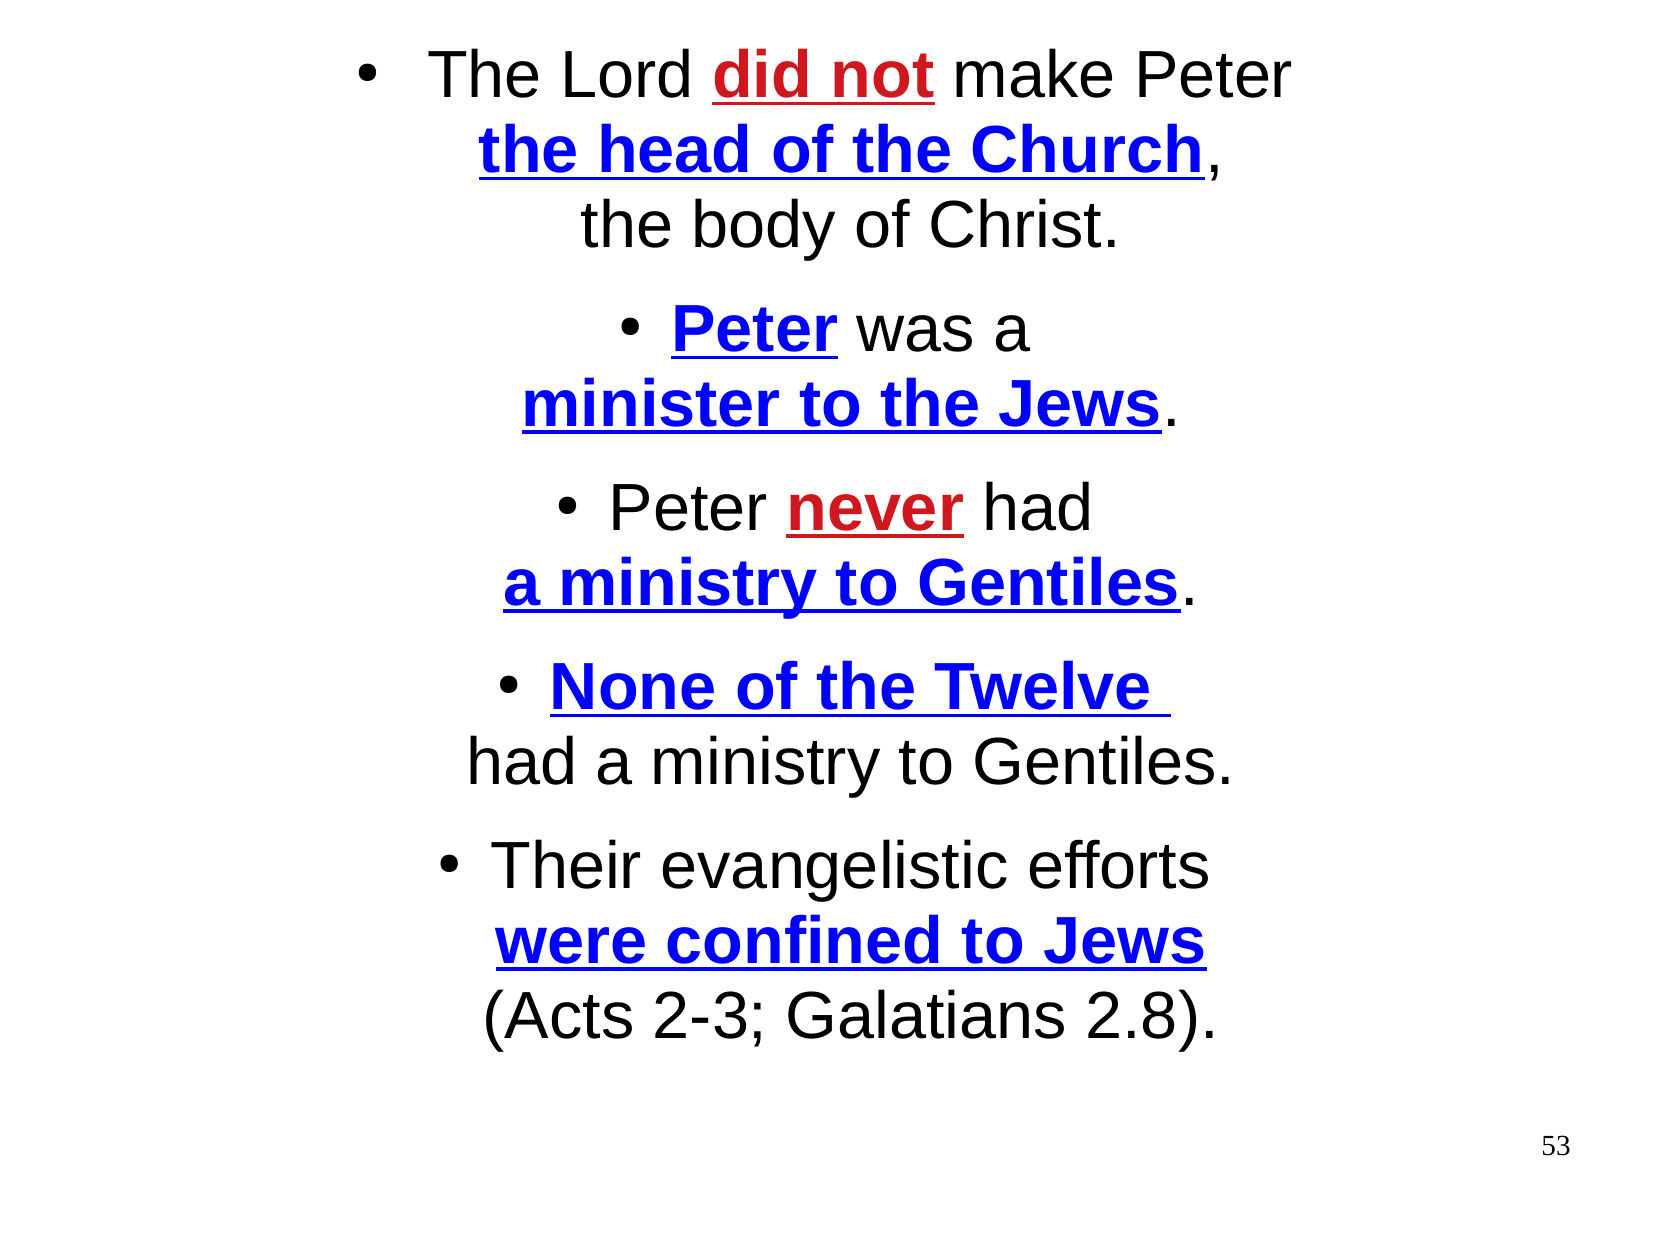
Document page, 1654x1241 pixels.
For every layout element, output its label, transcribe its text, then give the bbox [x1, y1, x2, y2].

list The Lord did not make Peter the head of the Church, the body of Christ. Peter was a minister to the Jews. Peter never had a ministry to Gentiles. None of the Twelve had a ministry to Gentiles. Their evangelistic efforts were confined to Jews (Acts 2-3; Galatians 2.8). [37, 37, 1613, 1238]
